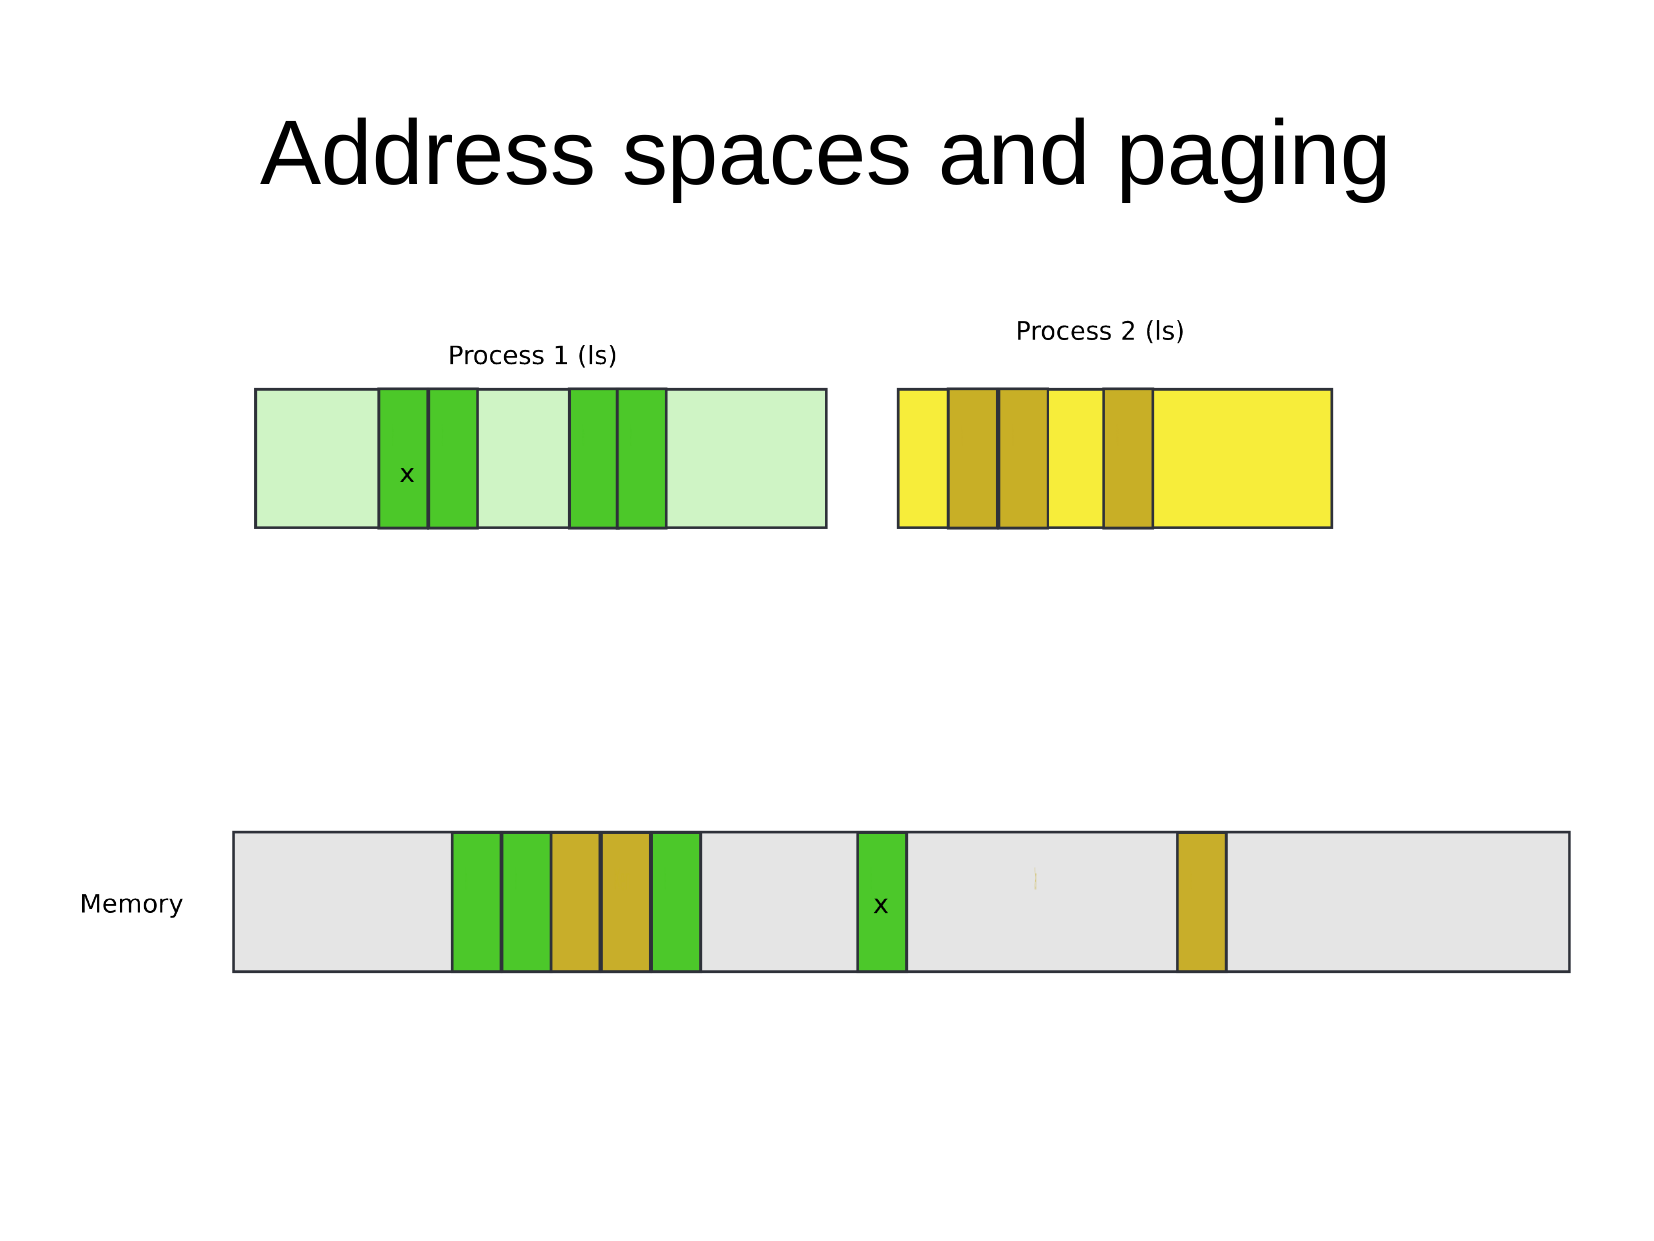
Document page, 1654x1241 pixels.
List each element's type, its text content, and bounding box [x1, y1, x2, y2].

title Address spaces and paging [82, 49, 1571, 257]
picture [82, 320, 1571, 980]
